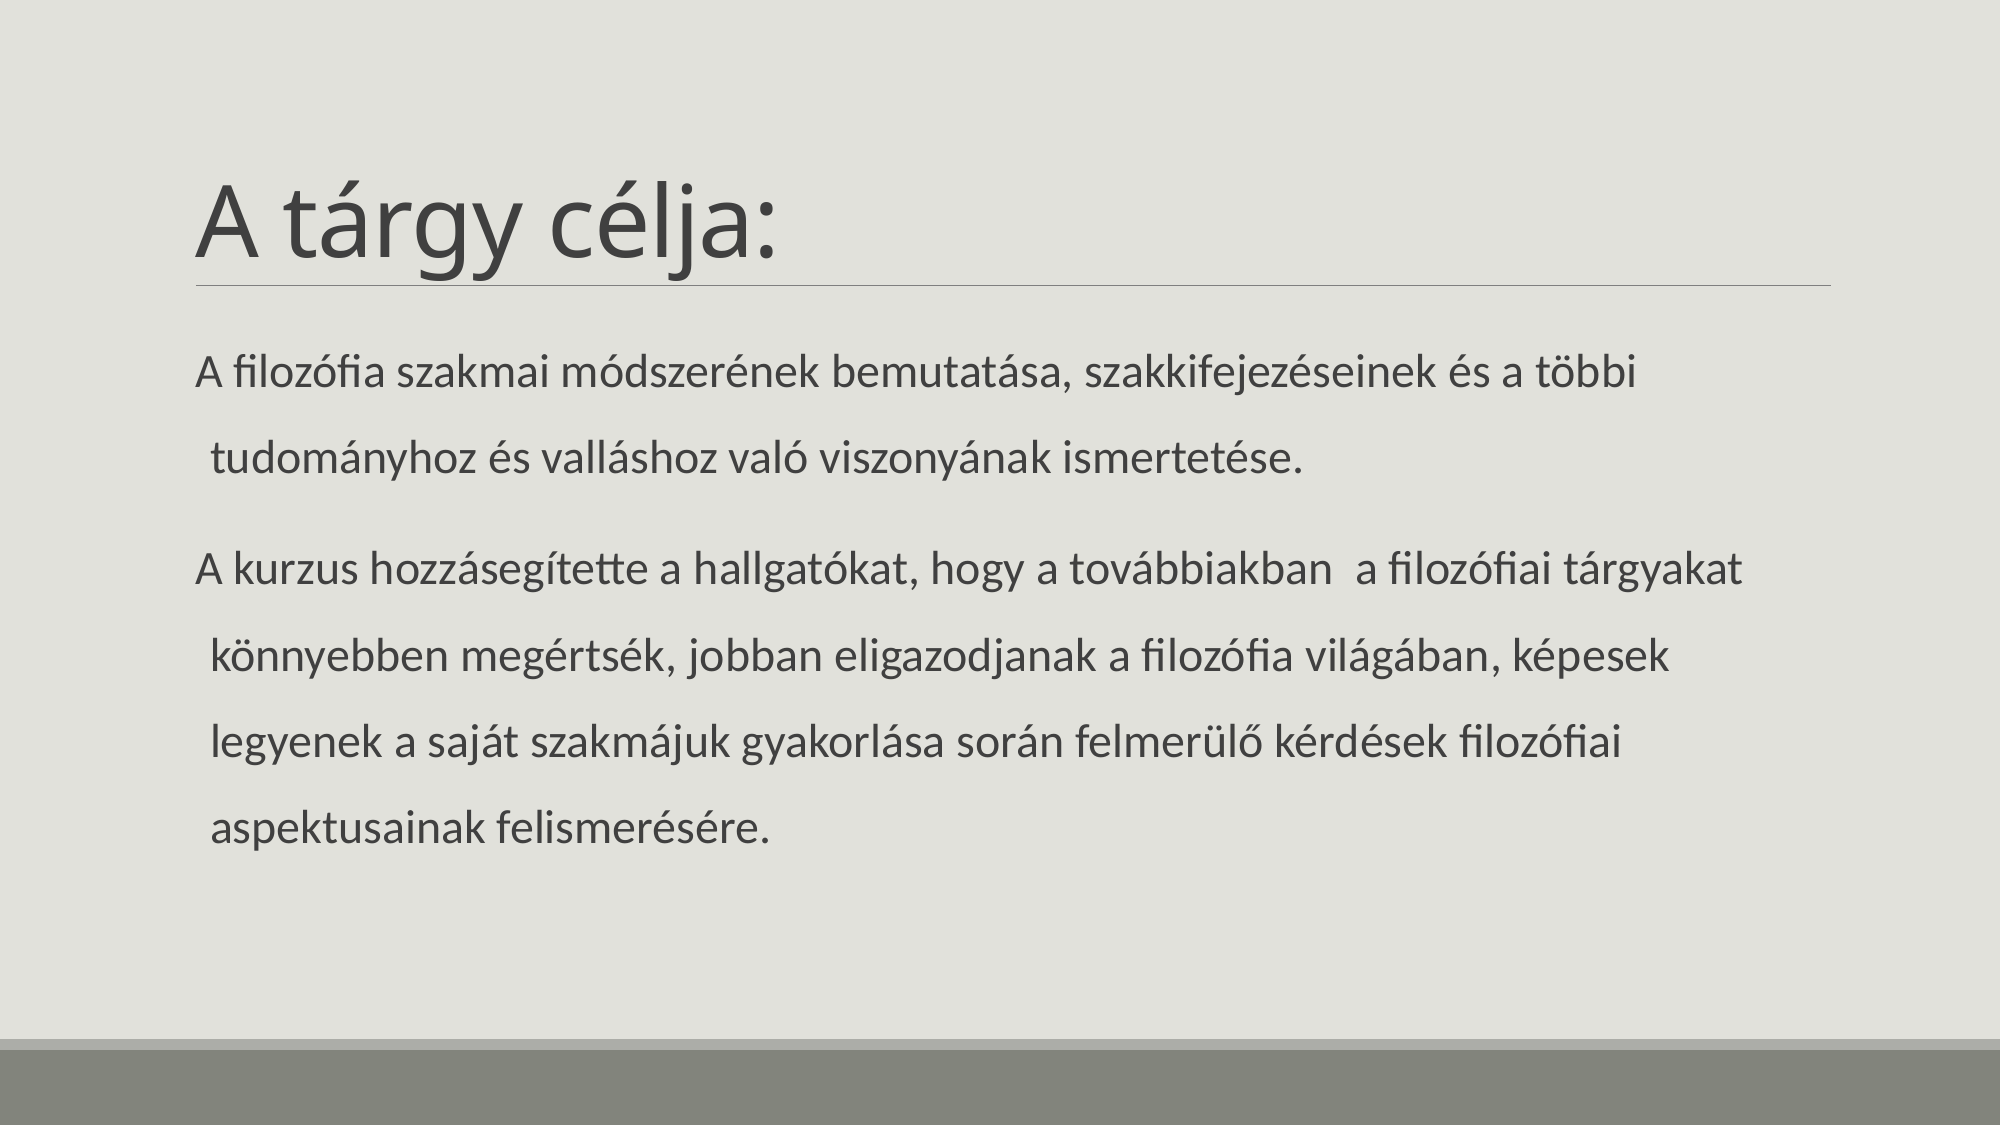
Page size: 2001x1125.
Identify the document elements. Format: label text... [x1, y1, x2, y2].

list A filozófia szakmai módszerének bemutatása, szakkifejezéseinek és a többi tudományhoz és valláshoz való viszonyának ismertetése. A kurzus hozzásegítette a hallgatókat, hogy a továbbiakban a filozófiai tárgyakat könnyebben megértsék, jobban eligazodjanak a filozófia világában, képesek legyenek a saját szakmájuk gyakorlása során felmerülő kérdések filozófiai aspektusainak felismerésére. [180, 302, 1831, 963]
title A tárgy célja: [180, 47, 1831, 286]
